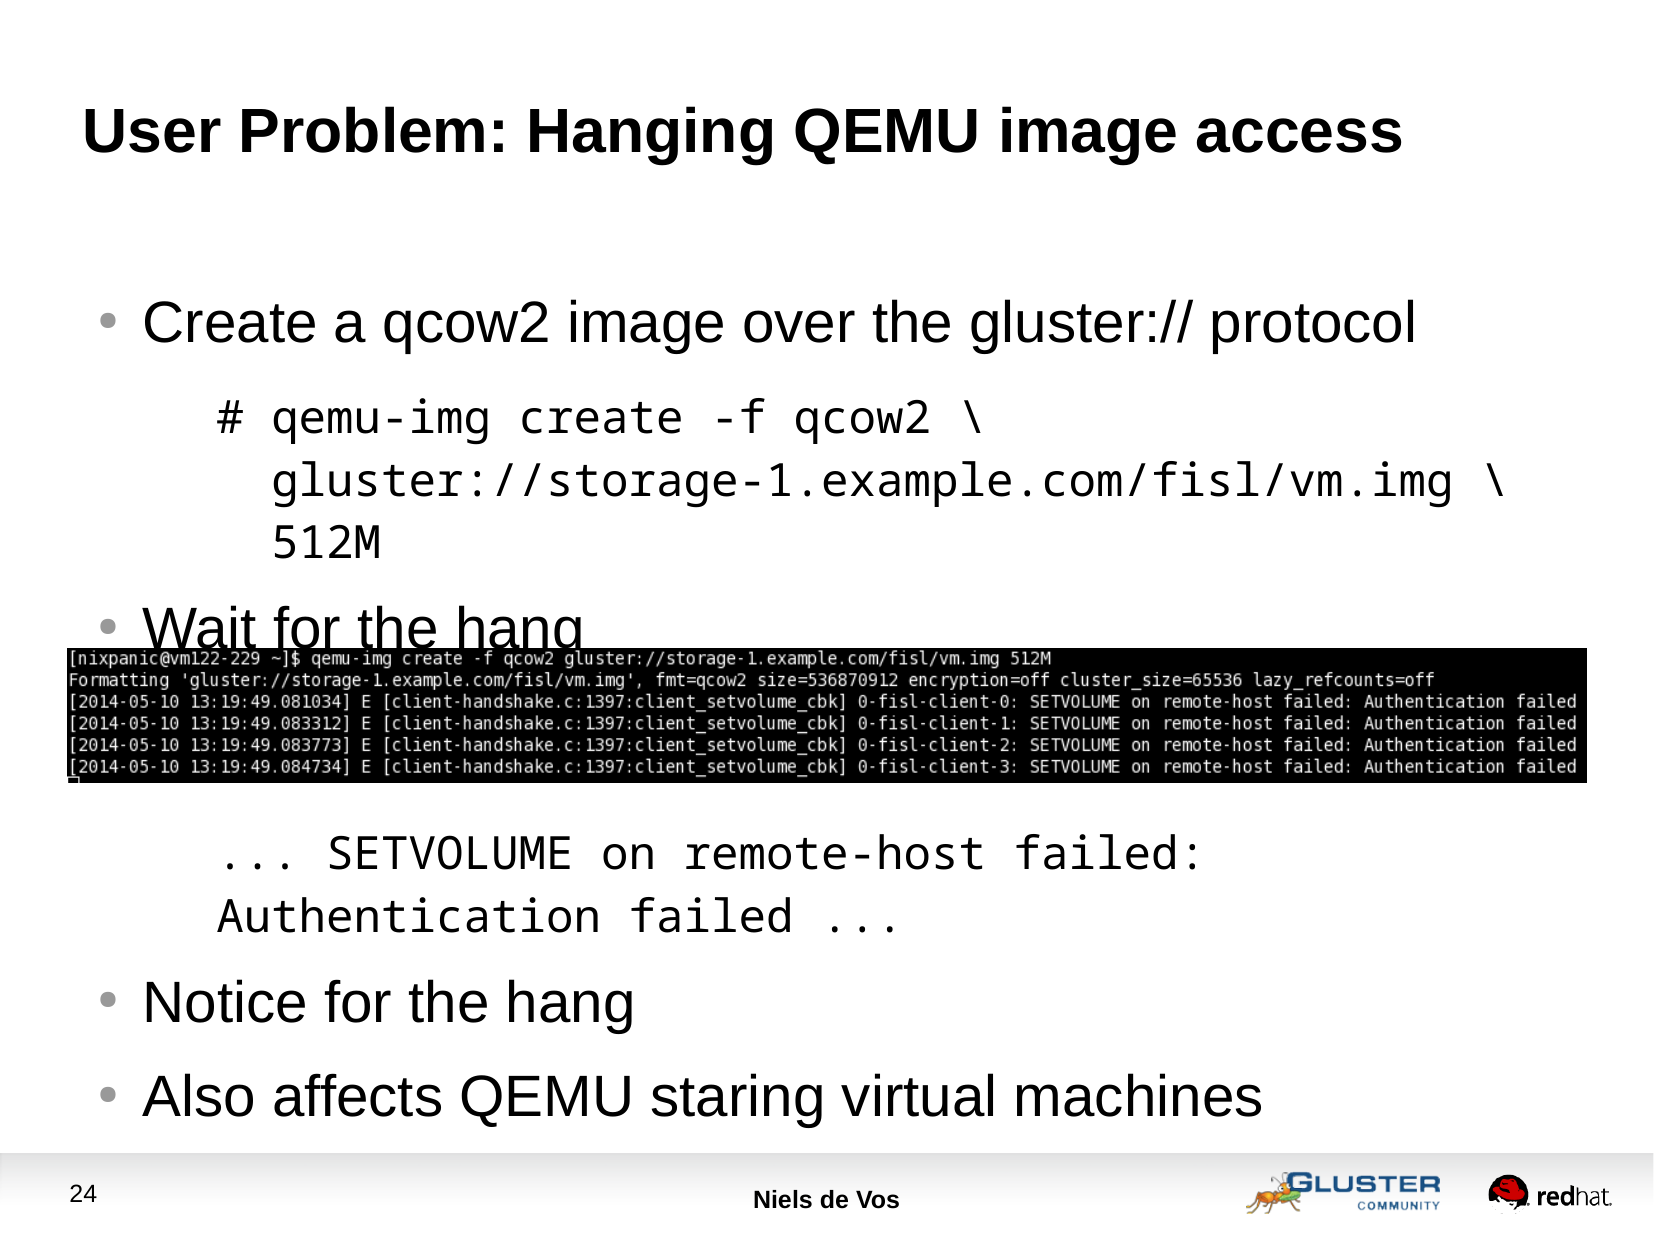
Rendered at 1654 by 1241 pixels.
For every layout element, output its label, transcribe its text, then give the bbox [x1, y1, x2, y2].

picture [0, 1153, 1654, 1238]
list Create a qcow2 image over the gluster:// protocol # qemu-img create -f qcow2 \ gluster://storage-1.example.com/fisl/vm.img \ 512M Wait for the hang ... SETVOLUME on remote-host failed: Authentication failed ... Notice for the hang Also affects QEMU staring virtual machines [82, 783, 1571, 1083]
list Create a qcow2 image over the gluster:// protocol # qemu-img create -f qcow2 \ gluster://storage-1.example.com/fisl/vm.img \ 512M Wait for the hang ... SETVOLUME on remote-host failed: Authentication failed ... Notice for the hang Also affects QEMU staring virtual machines [82, 290, 1571, 648]
picture [67, 648, 1587, 783]
title User Problem: Hanging QEMU image access [82, 37, 1571, 226]
